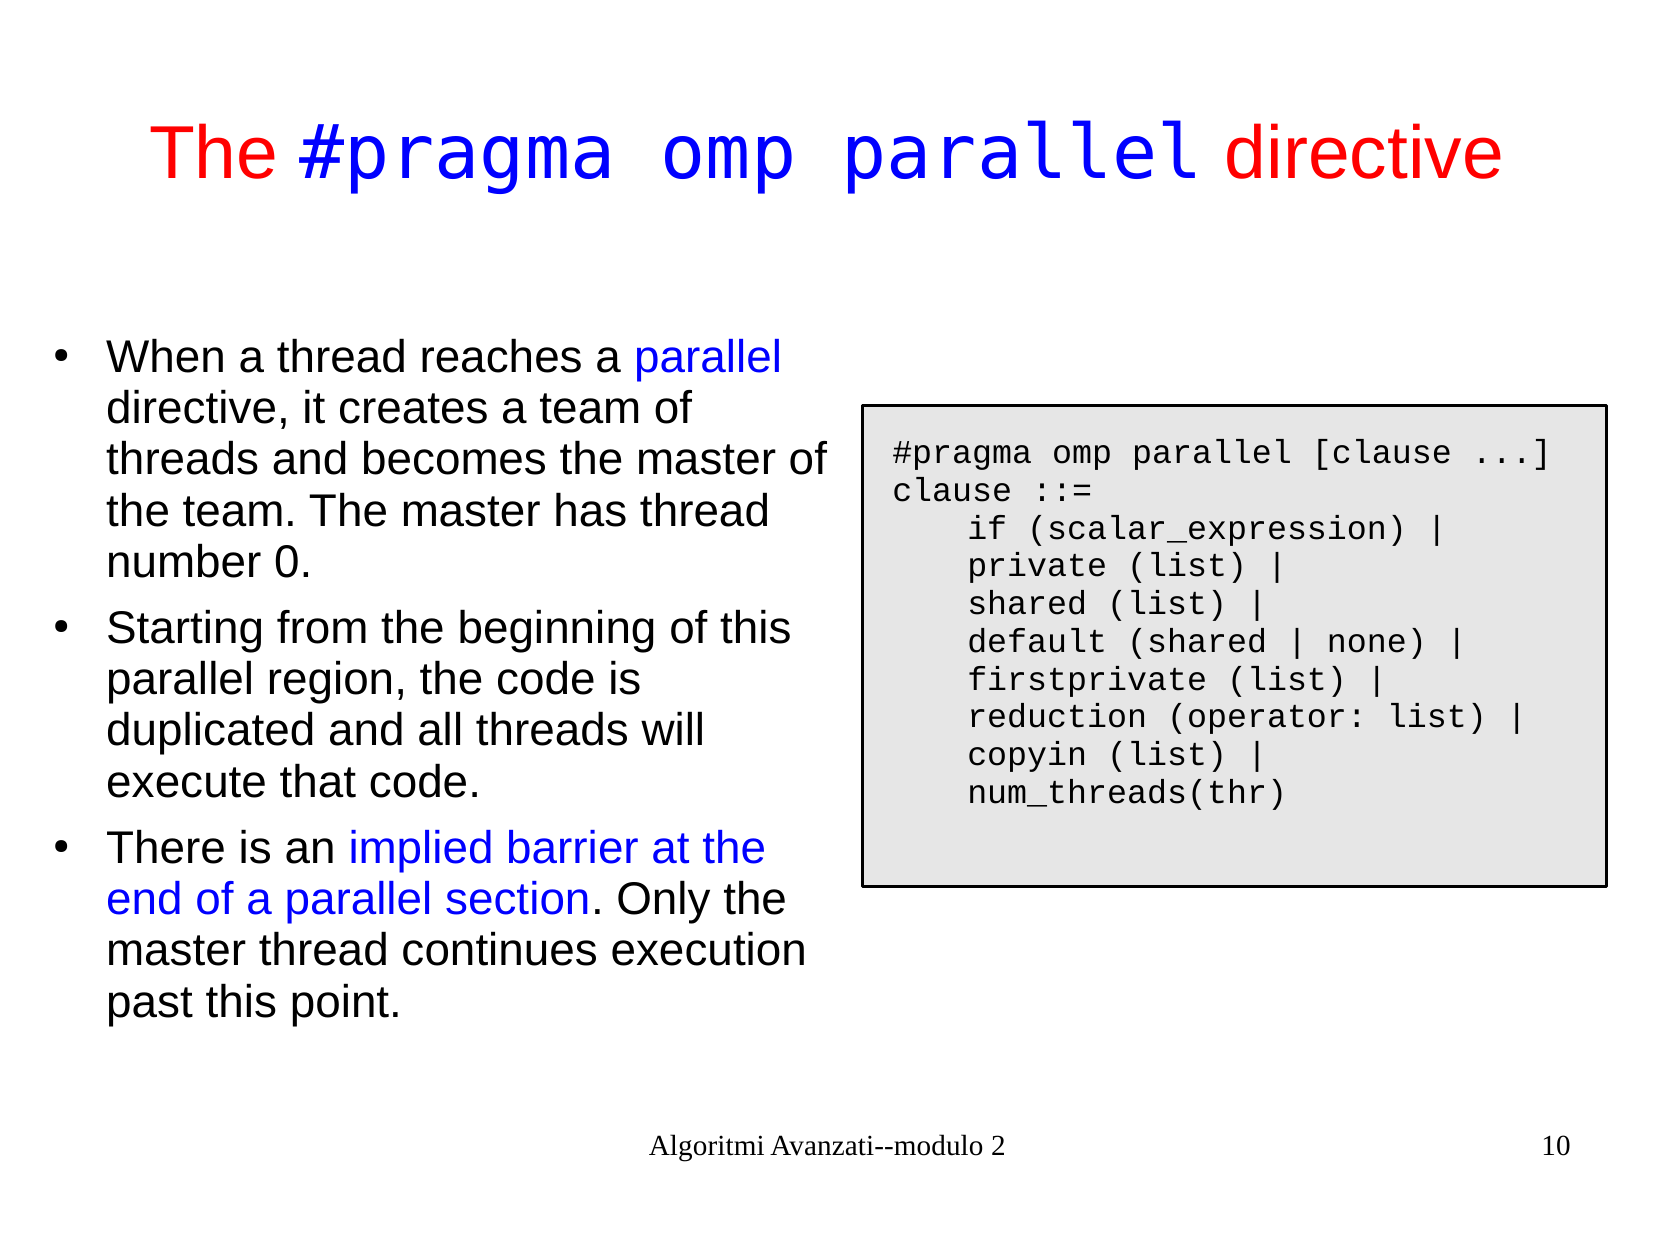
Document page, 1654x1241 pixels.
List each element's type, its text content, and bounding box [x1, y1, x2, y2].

text_box #pragma omp parallel [clause ...] clause ::= if (scalar_expression) | private (list) | shared (list) | default (shared | none) | firstprivate (list) | reduction (operator: list) | copyin (list) | num_threads(thr) [862, 405, 1607, 887]
title The #pragma omp parallel directive [82, 49, 1571, 257]
list When a thread reaches a parallel directive, it creates a team of threads and becomes the master of the team. The master has thread number 0. Starting from the beginning of this parallel region, the code is duplicated and all threads will execute that code. There is an implied barrier at the end of a parallel section. Only the master thread continues execution past this point. [35, 330, 839, 1109]
